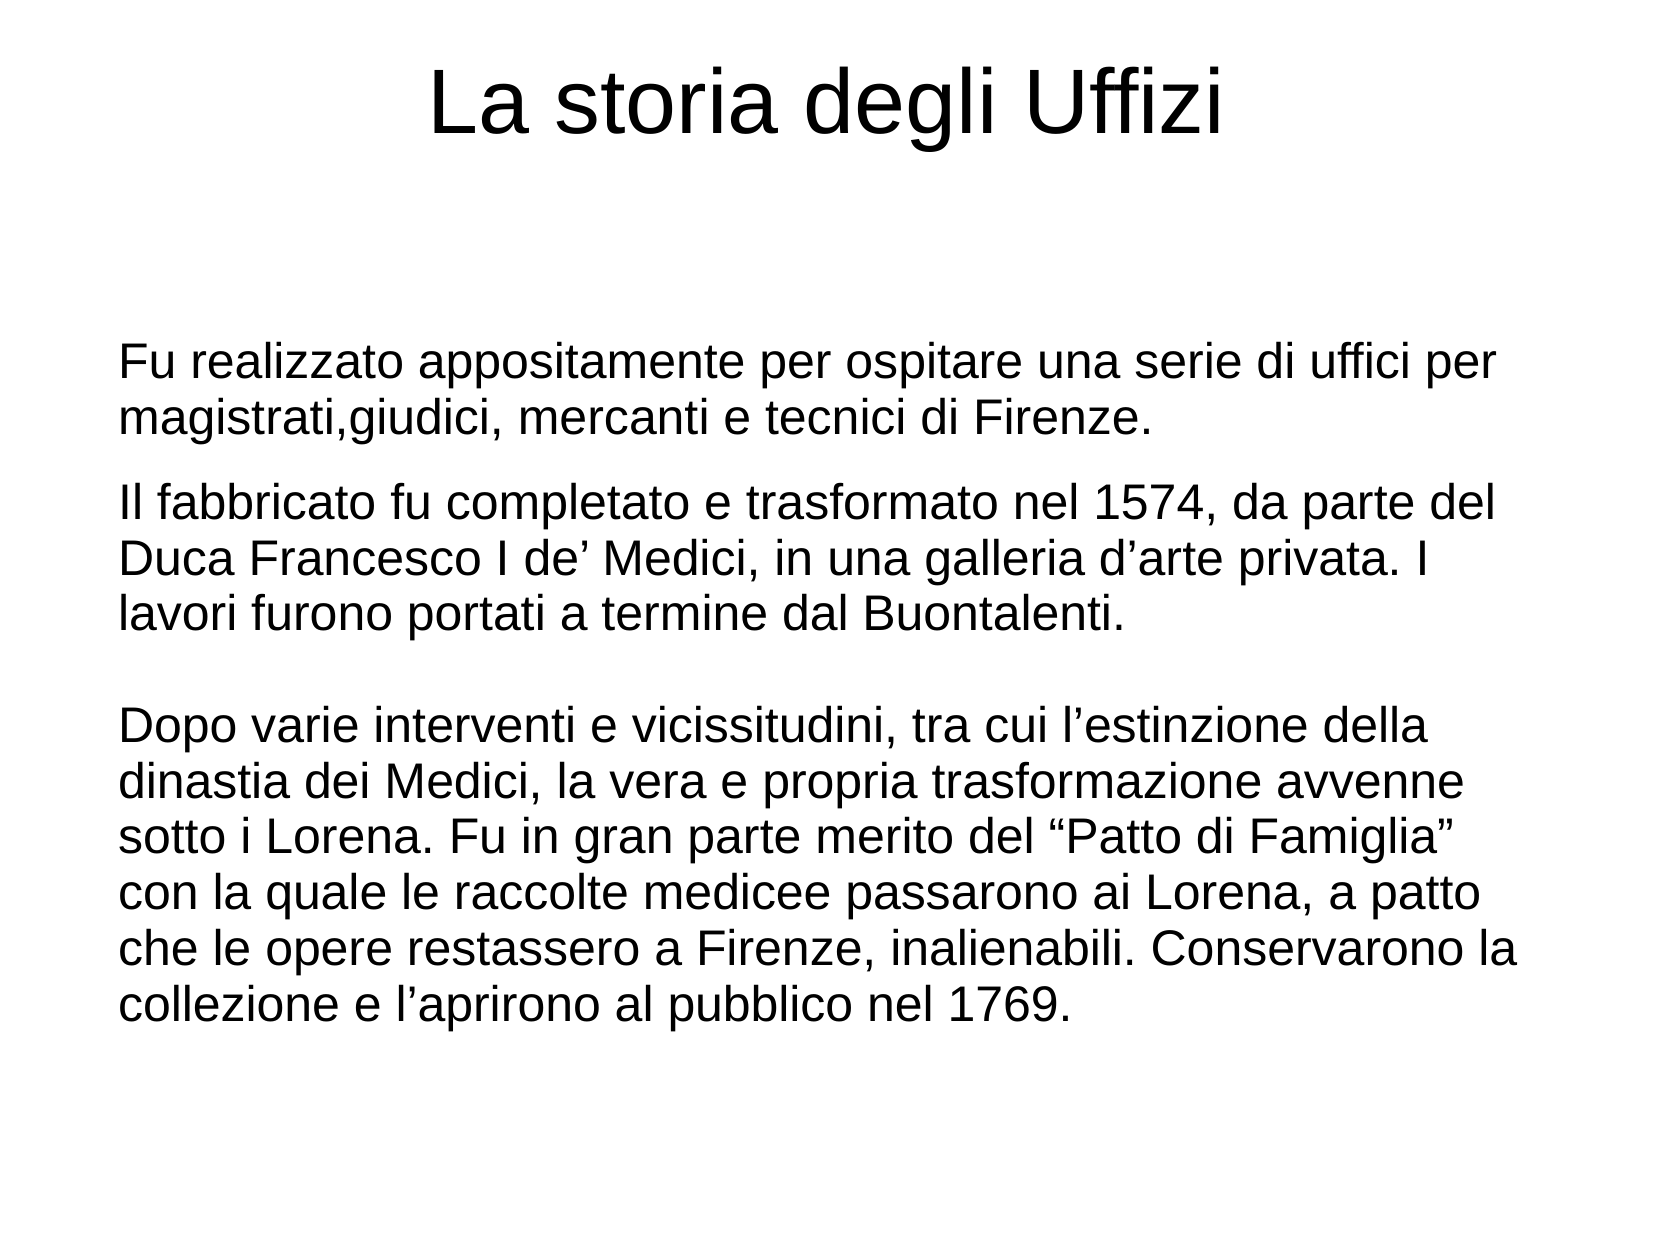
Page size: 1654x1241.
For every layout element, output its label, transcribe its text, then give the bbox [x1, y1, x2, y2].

title La storia degli Uffizi [82, 49, 1571, 257]
list Fu realizzato appositamente per ospitare una serie di uffici per magistrati,giudici, mercanti e tecnici di Firenze. Il fabbricato fu completato e trasformato nel 1574, da parte del Duca Francesco I de’ Medici, in una galleria d’arte privata. I lavori furono portati a termine dal Buontalenti. Dopo varie interventi e vicissitudini, tra cui l’estinzione della dinastia dei Medici, la vera e propria trasformazione avvenne sotto i Lorena. Fu in gran parte merito del “Patto di Famiglia” con la quale le raccolte medicee passarono ai Lorena, a patto che le opere restassero a Firenze, inalienabili. Conservarono la collezione e l’aprirono al pubblico nel 1769. [47, 333, 1536, 1152]
